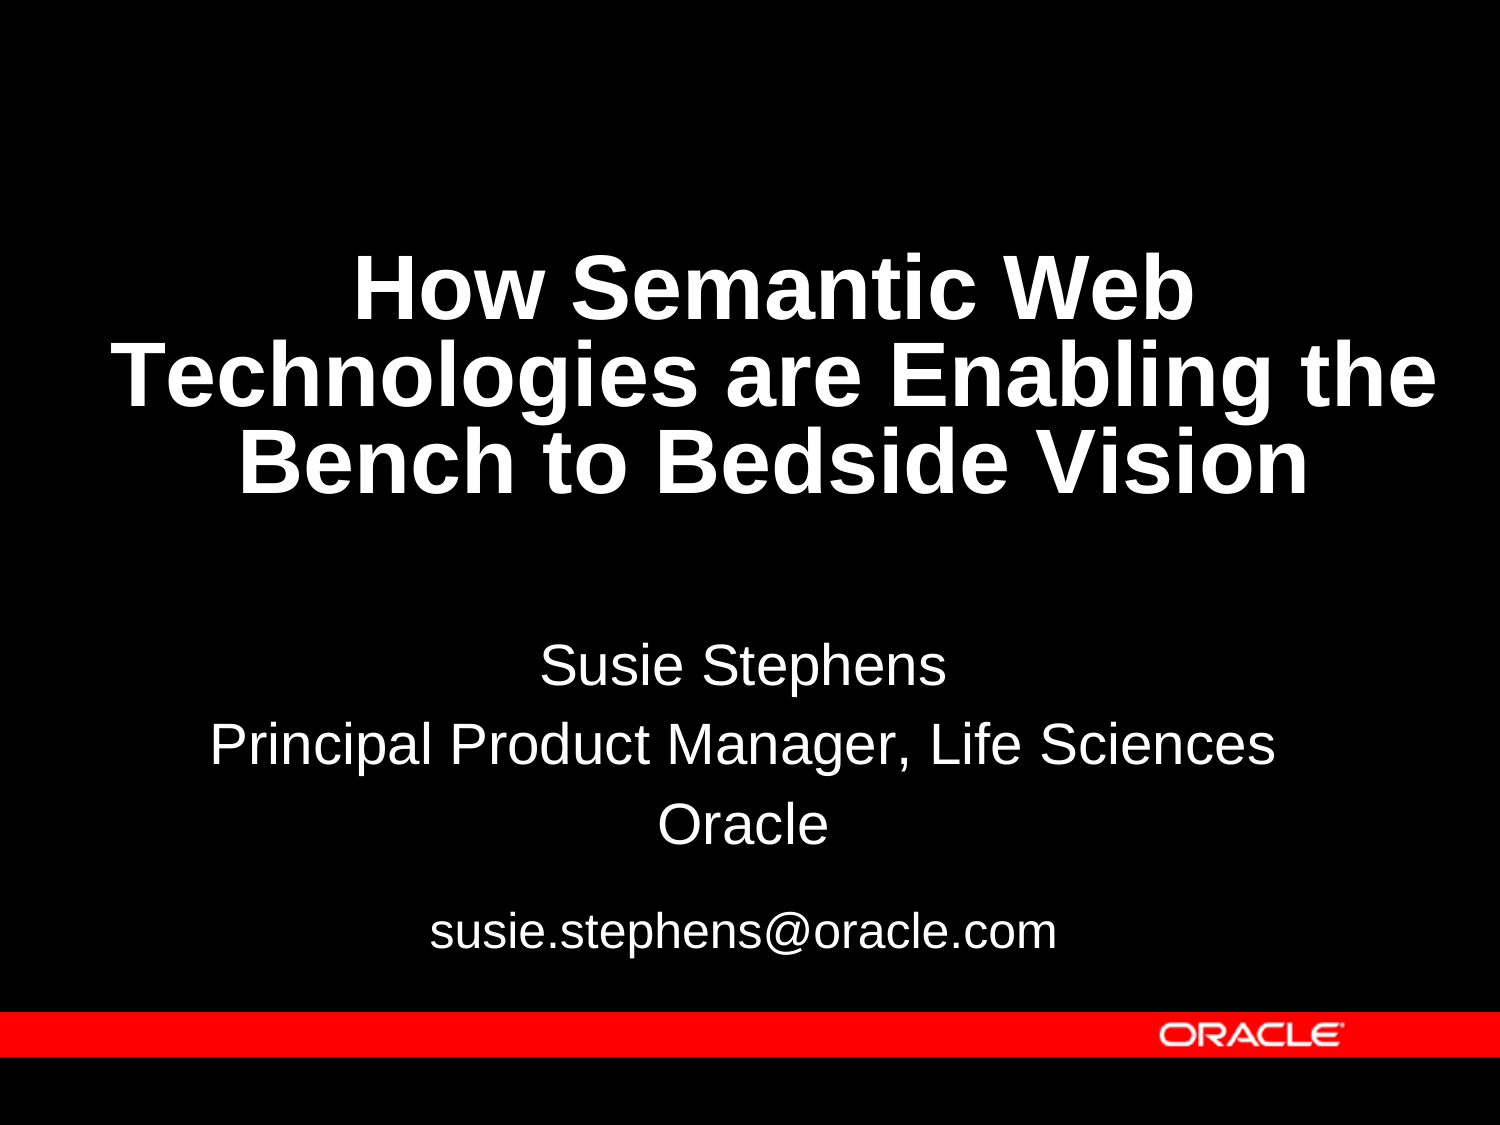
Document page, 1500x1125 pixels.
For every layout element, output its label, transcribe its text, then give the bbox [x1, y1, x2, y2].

title How Semantic Web Technologies are Enabling the Bench to Bedside Vision [87, 249, 1463, 576]
picture [0, 1012, 1500, 1064]
subtitle Susie Stephens Principal Product Manager, Life Sciences Oracle susie.stephens@oracle.com [174, 624, 1313, 1026]
